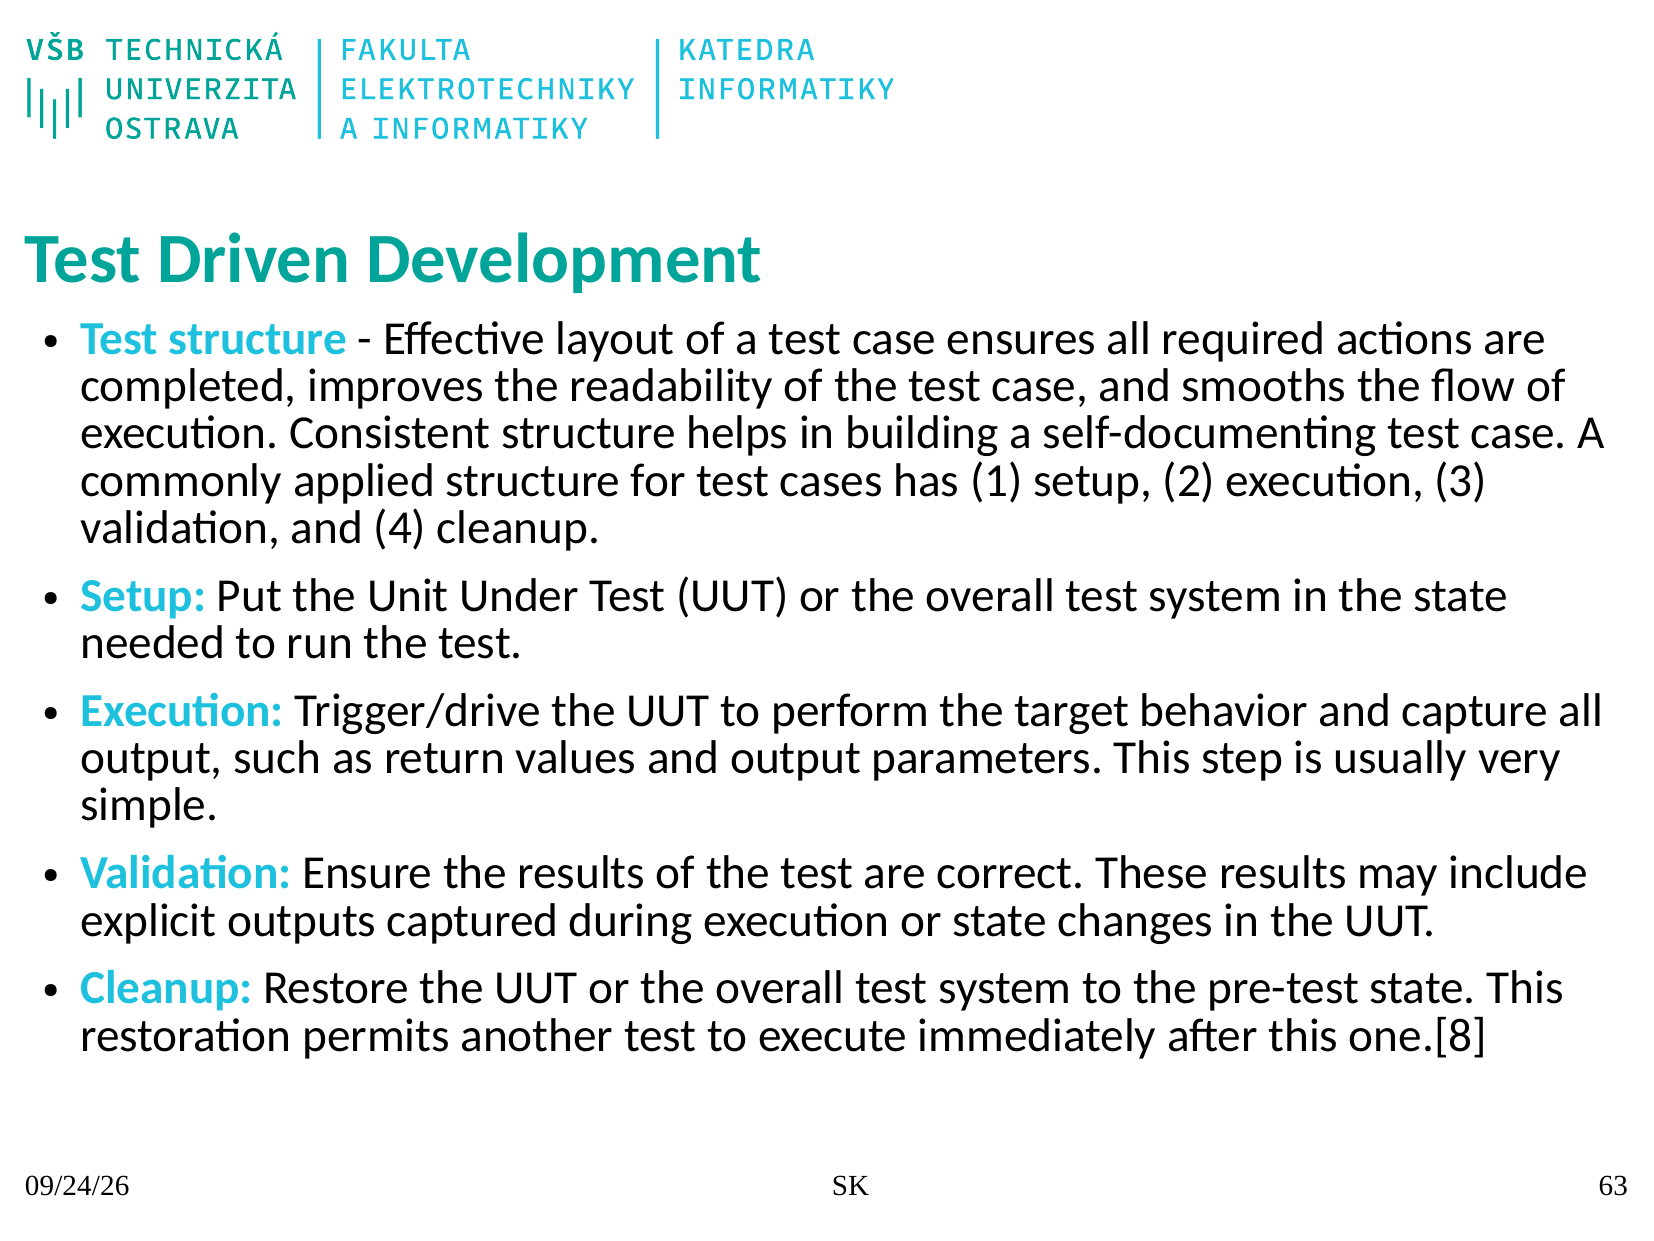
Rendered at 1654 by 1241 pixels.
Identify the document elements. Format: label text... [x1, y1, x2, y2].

list Test structure - Effective layout of a test case ensures all required actions are completed, improves the readability of the test case, and smooths the flow of execution. Consistent structure helps in building a self-documenting test case. A commonly applied structure for test cases has (1) setup, (2) execution, (3) validation, and (4) cleanup. Setup: Put the Unit Under Test (UUT) or the overall test system in the state needed to run the test. Execution: Trigger/drive the UUT to perform the target behavior and capture all output, such as return values and output parameters. This step is usually very simple. Validation: Ensure the results of the test are correct. These results may include explicit outputs captured during execution or state changes in the UUT. Cleanup: Restore the UUT or the overall test system to the pre-test state. This restoration permits another test to execute immediately after this one.[8] [30, 318, 1629, 1146]
picture [26, 31, 894, 139]
title Test Driven Development [24, 169, 1629, 300]
